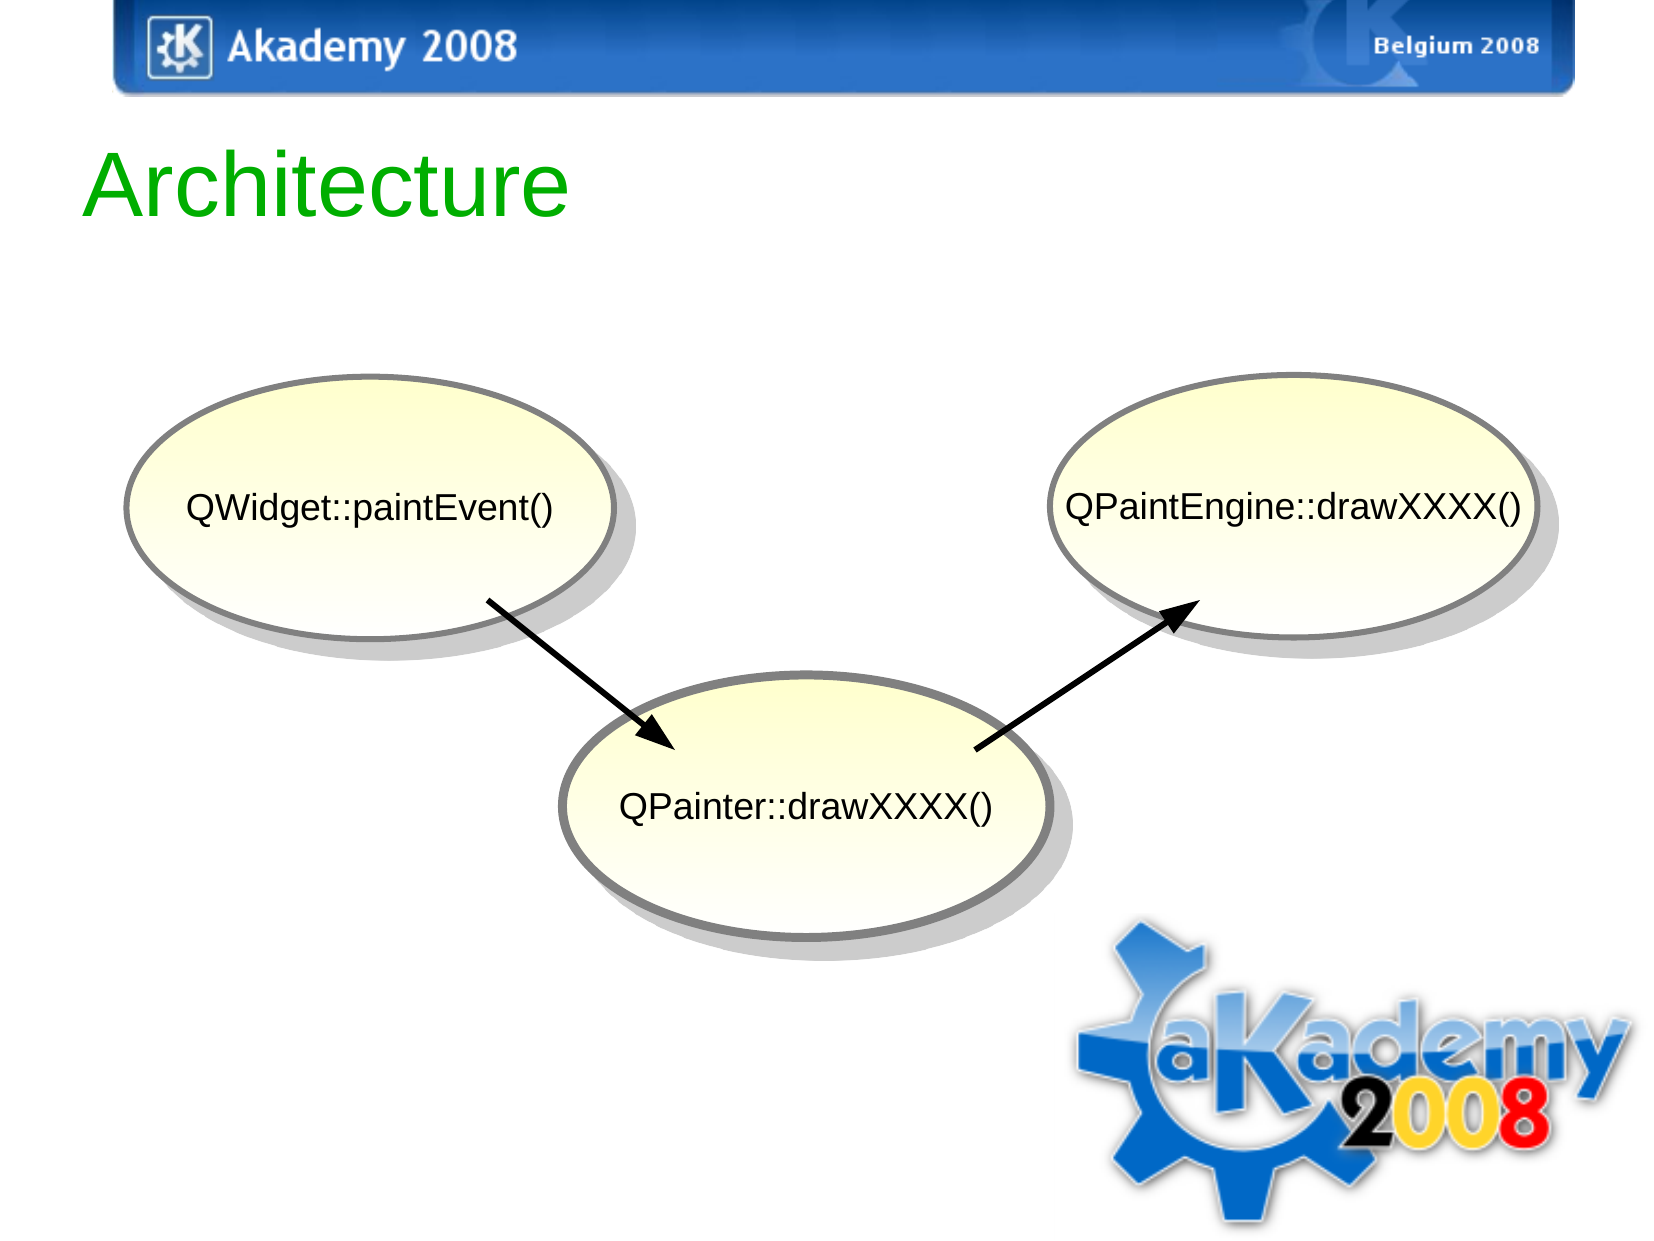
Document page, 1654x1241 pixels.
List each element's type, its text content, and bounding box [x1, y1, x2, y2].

text_box QPainter::drawXXXX() [562, 674, 1051, 938]
text_box QPaintEngine::drawXXXX() [1049, 374, 1538, 638]
picture [1053, 913, 1654, 1241]
title Architecture [82, 112, 1571, 257]
text_box QWidget::paintEvent() [126, 376, 614, 640]
picture [112, 0, 1575, 98]
